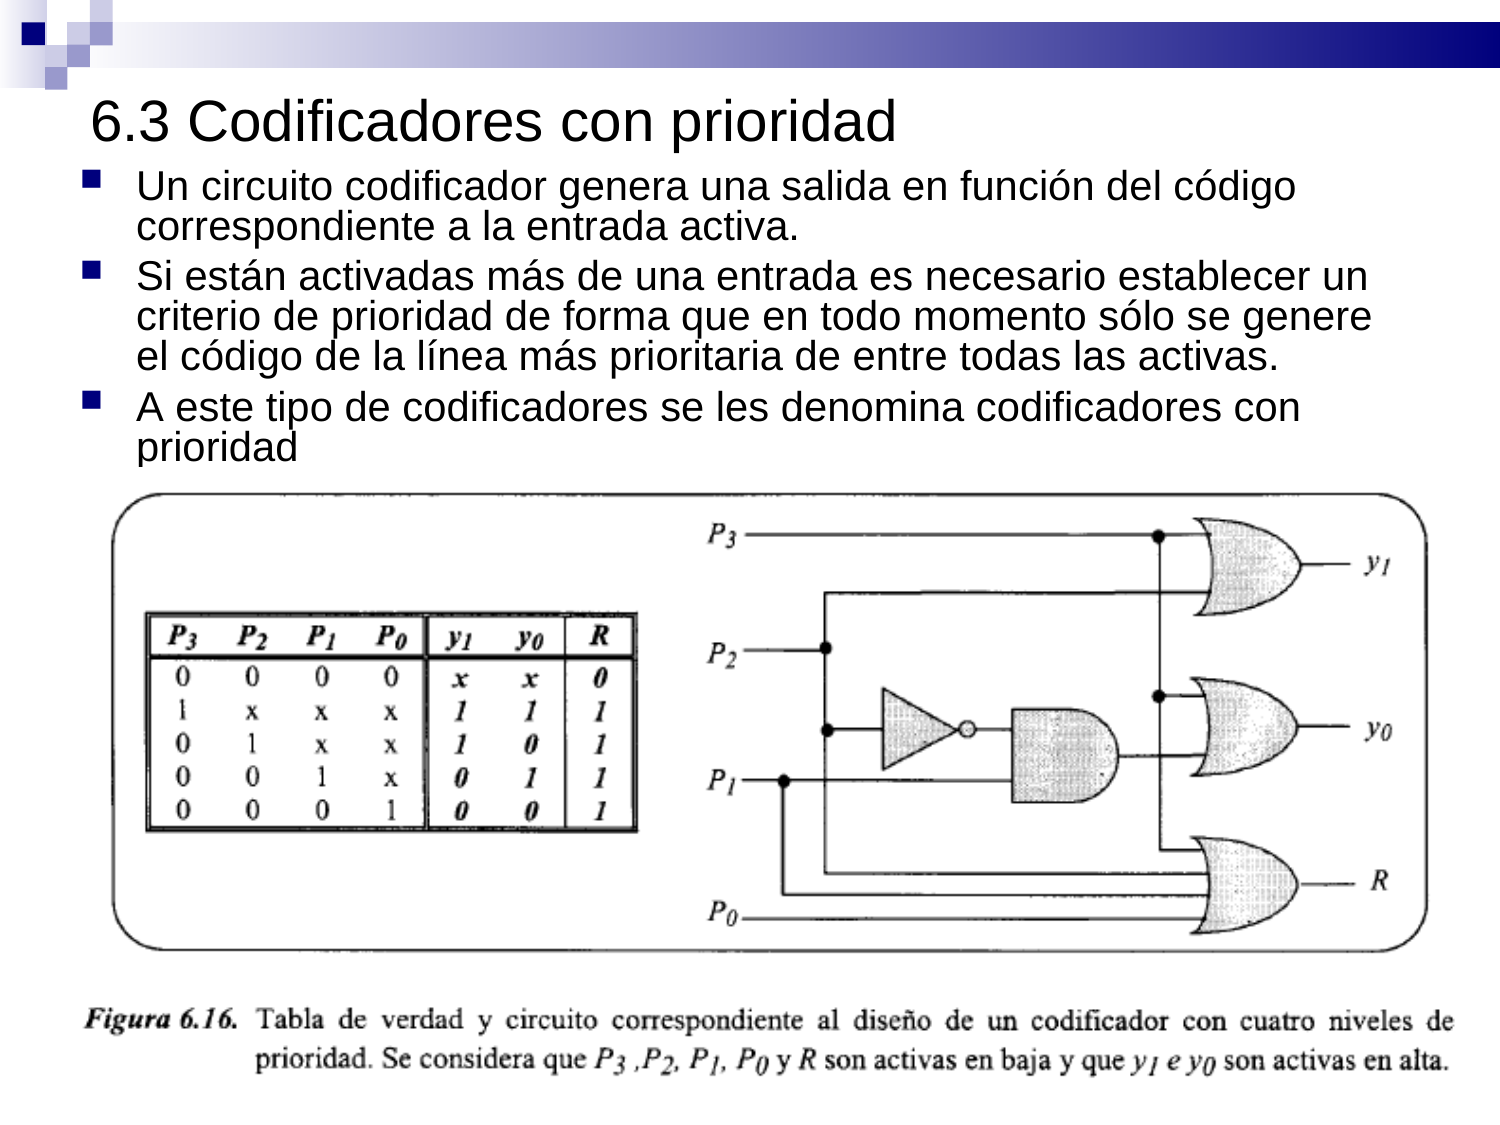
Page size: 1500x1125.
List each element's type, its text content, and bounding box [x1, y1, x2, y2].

picture [53, 467, 1470, 1097]
title 6.3 Codificadores con prioridad [75, 74, 1426, 161]
list Un circuito codificador genera una salida en función del código correspondiente a la entrada activa. Si están activadas más de una entrada es necesario establecer un criterio de prioridad de forma que en todo momento sólo se genere el código de la línea más prioritaria de entre todas las activas. A este tipo de codificadores se les denomina codificadores con prioridad [64, 160, 1415, 467]
